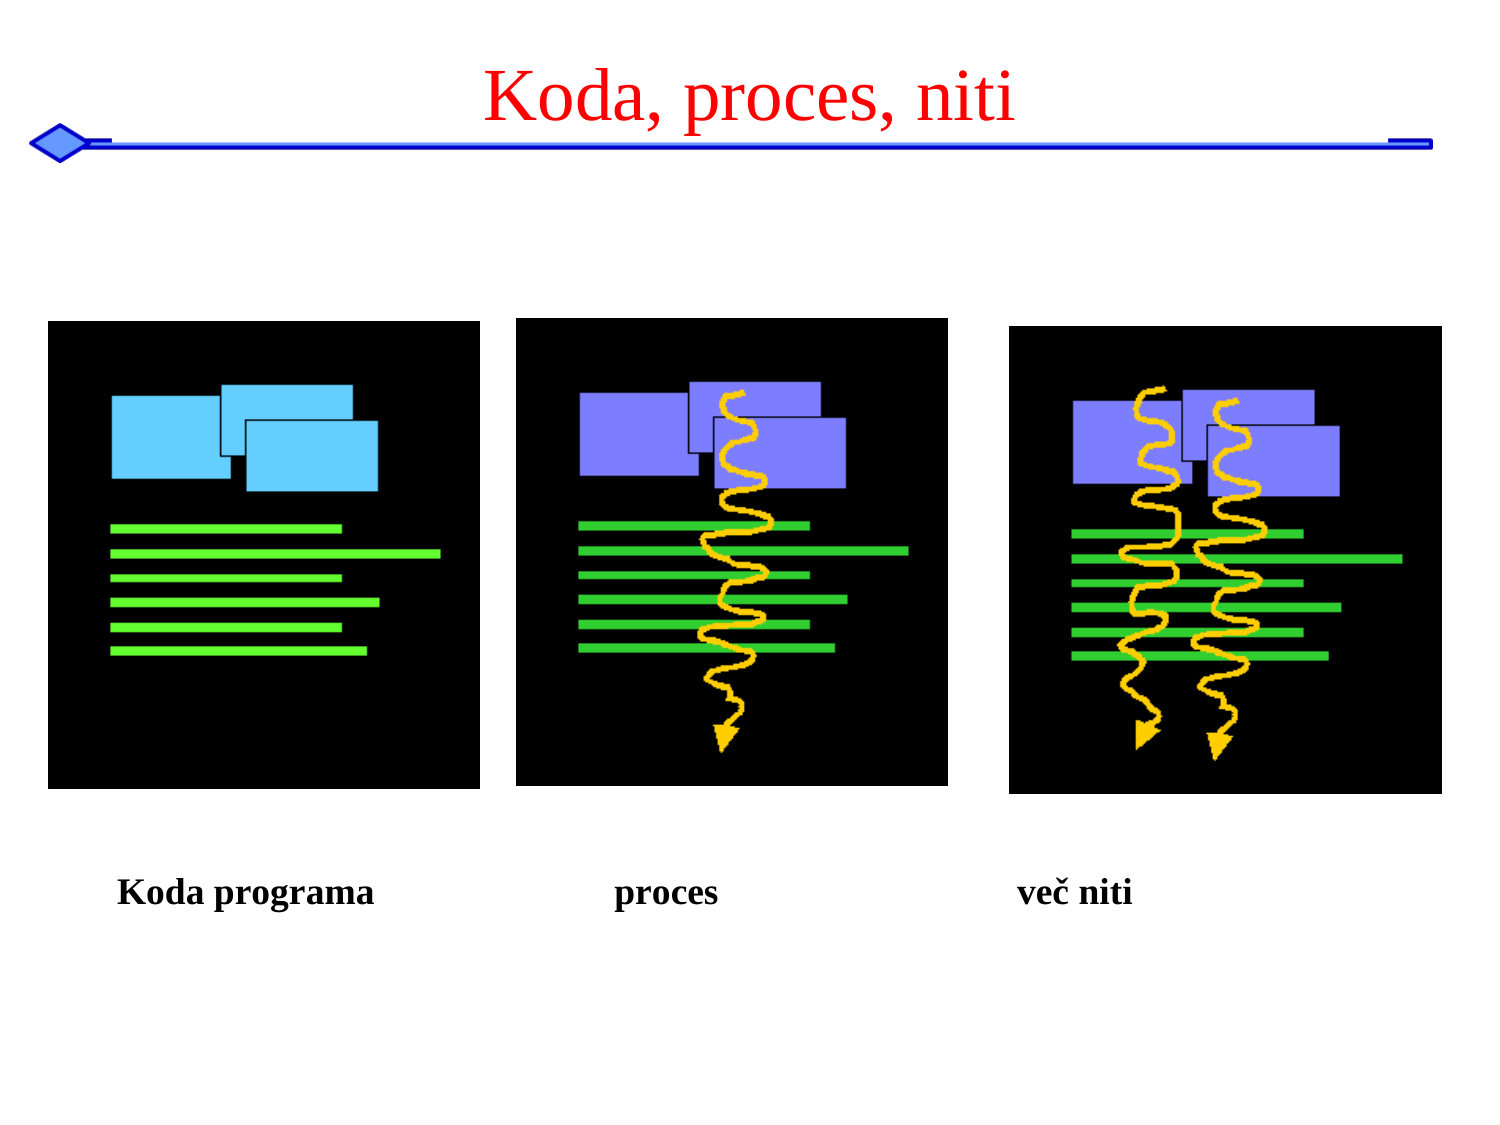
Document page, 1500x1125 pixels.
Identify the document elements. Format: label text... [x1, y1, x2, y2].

picture [28, 122, 1434, 164]
text_box Koda programa proces več niti [102, 859, 1367, 921]
picture [516, 318, 948, 786]
picture [48, 321, 480, 789]
title Koda, proces, niti [111, 37, 1389, 143]
picture [1009, 326, 1442, 794]
